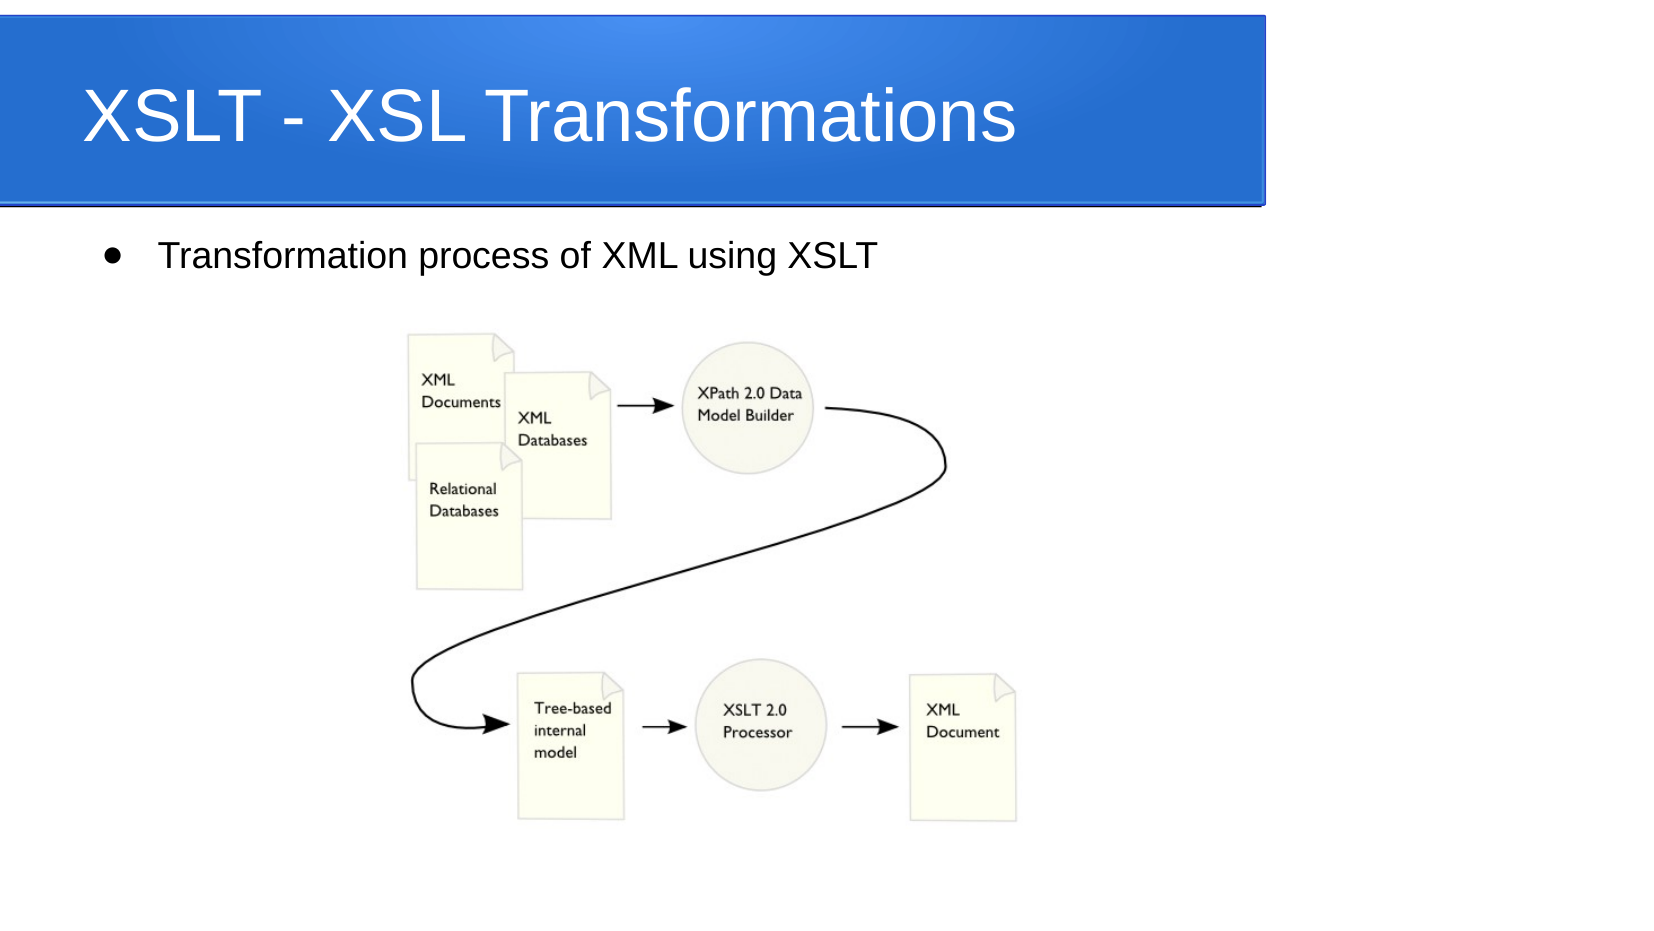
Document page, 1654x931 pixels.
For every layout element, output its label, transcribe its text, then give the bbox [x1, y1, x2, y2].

text_box XSLT - XSL Transformations [82, 35, 1235, 189]
picture [0, 13, 1269, 211]
picture [400, 328, 1023, 829]
text_box Transformation process of XML using XSLT [82, 224, 1571, 764]
